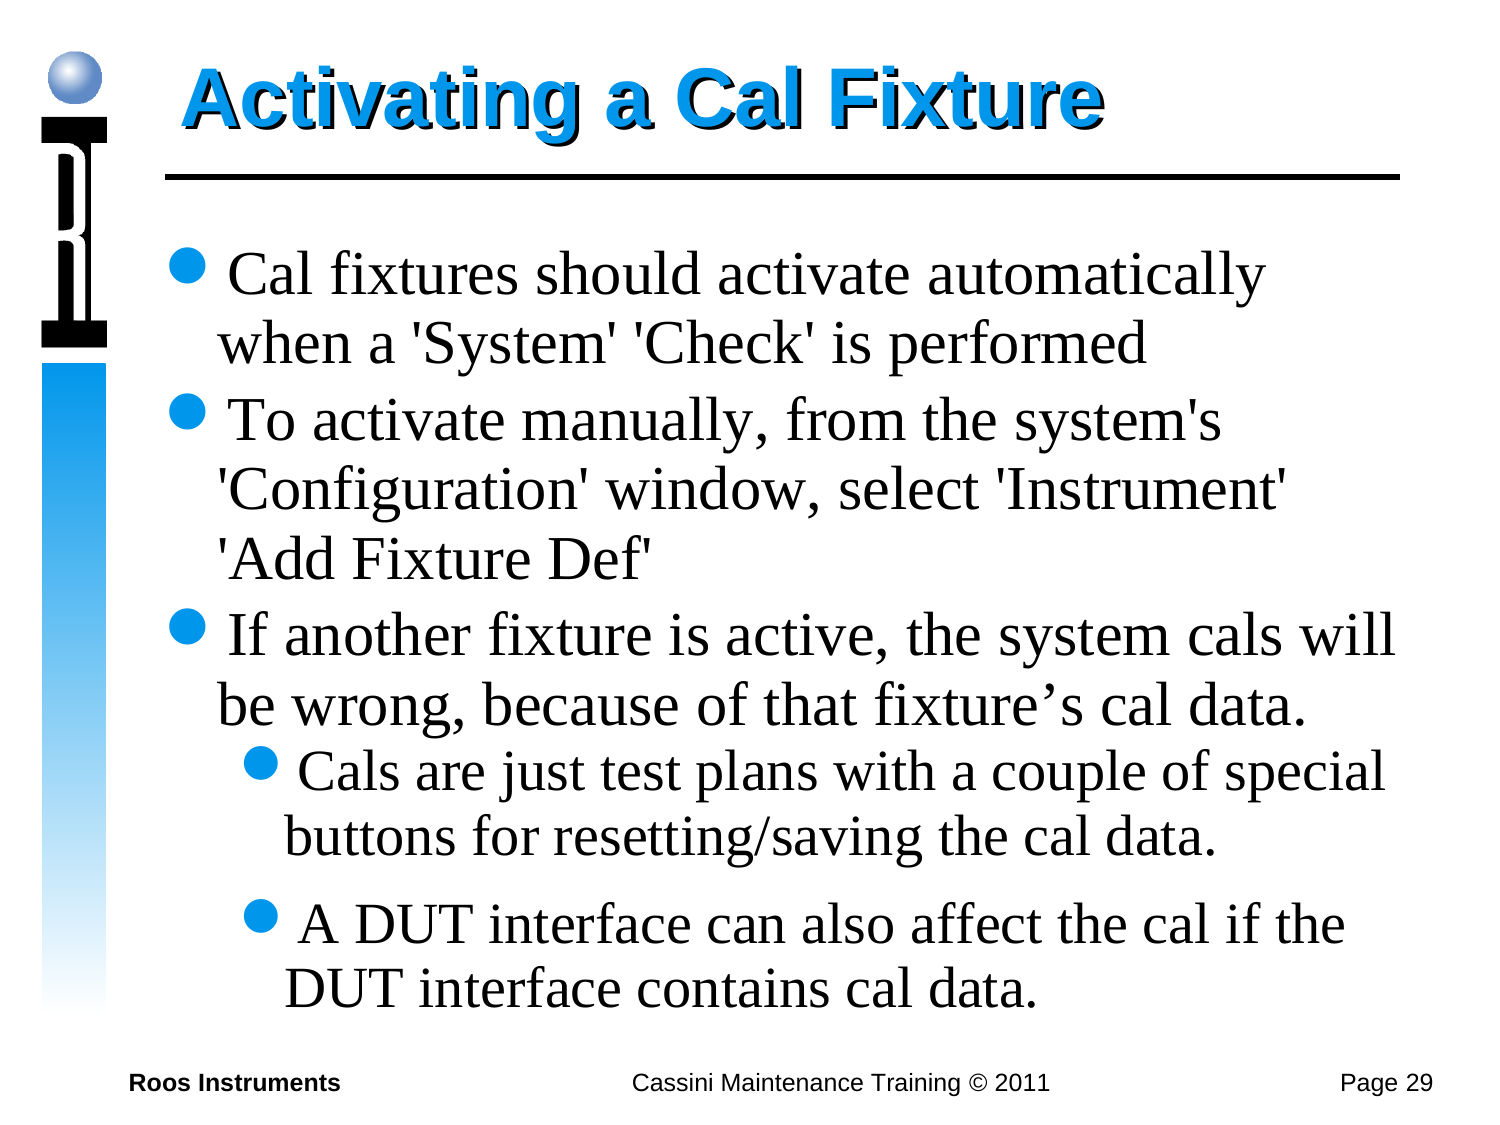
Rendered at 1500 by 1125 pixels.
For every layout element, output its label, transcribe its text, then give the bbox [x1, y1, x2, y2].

list Cal fixtures should activate automatically when a 'System' 'Check' is performed To activate manually, from the system's 'Configuration' window, select 'Instrument' 'Add Fixture Def' If another fixture is active, the system cals will be wrong, because of that fixture’s cal data. Cals are just test plans with a couple of special buttons for resetting/saving the cal data. A DUT interface can also affect the cal if the DUT interface contains cal data. [150, 231, 1426, 1068]
title Activating a Cal Fixture [165, 43, 1441, 152]
